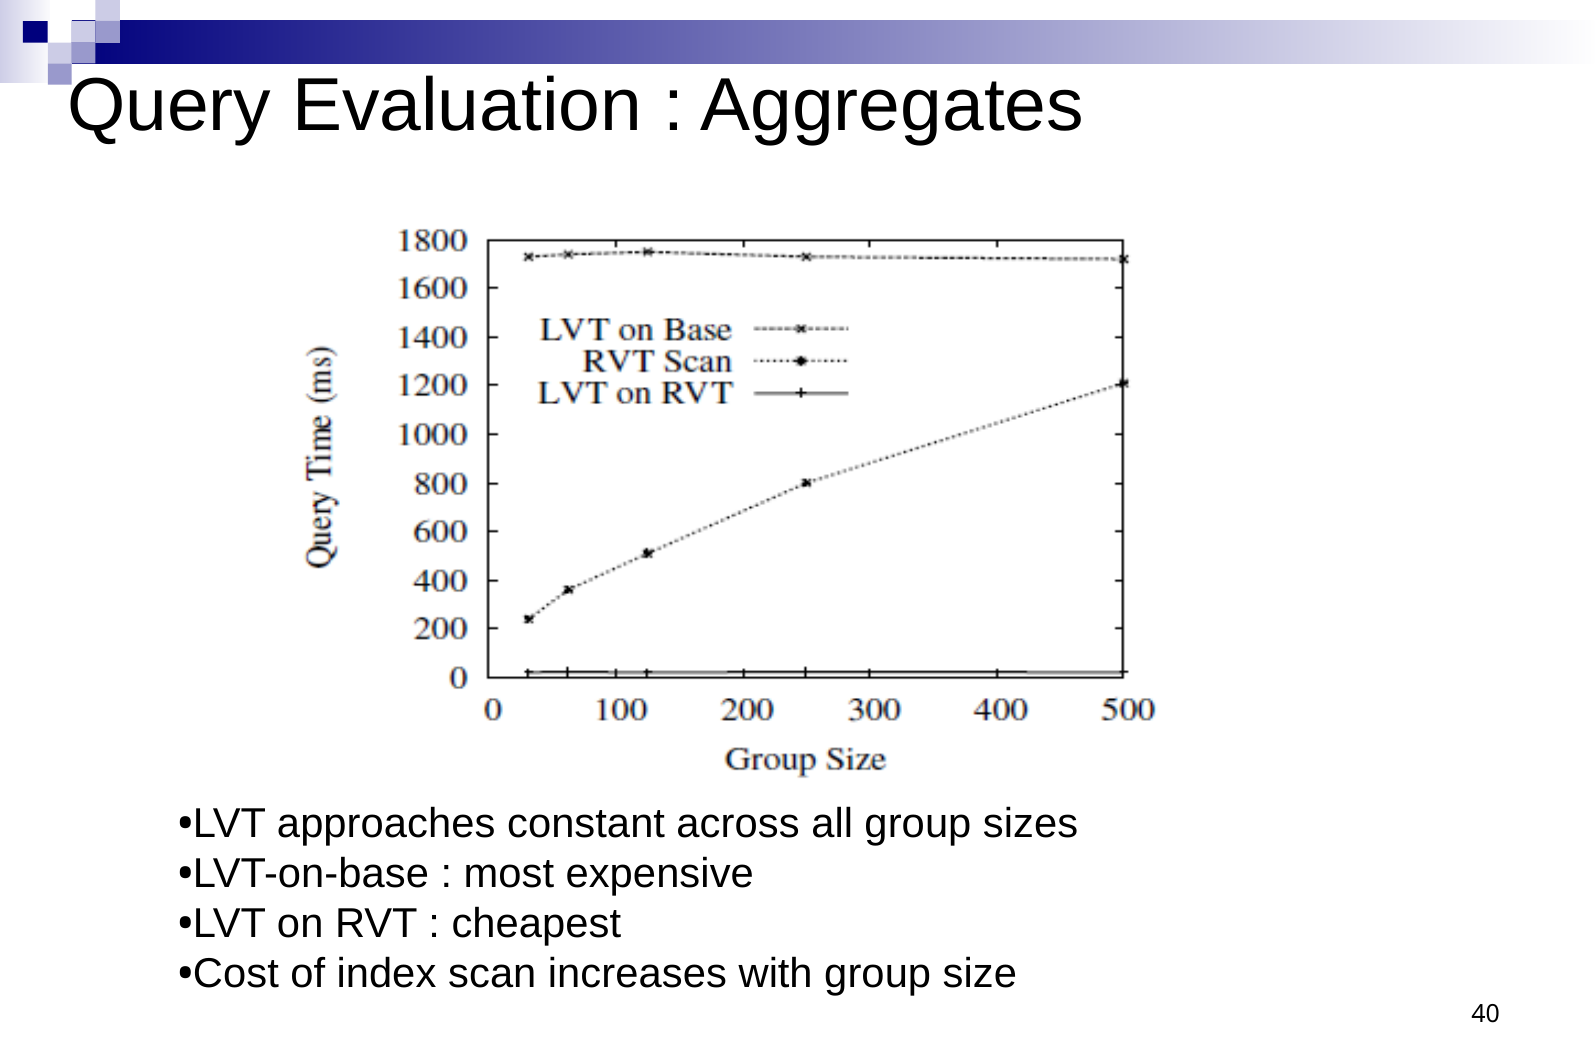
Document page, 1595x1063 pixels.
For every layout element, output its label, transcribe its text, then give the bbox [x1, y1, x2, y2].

text_box LVT approaches constant across all group sizes LVT-on-base : most expensive LVT on RVT : cheapest Cost of index scan increases with group size [163, 788, 1094, 1061]
picture [265, 218, 1182, 789]
title Query Evaluation : Aggregates [52, 22, 1541, 154]
